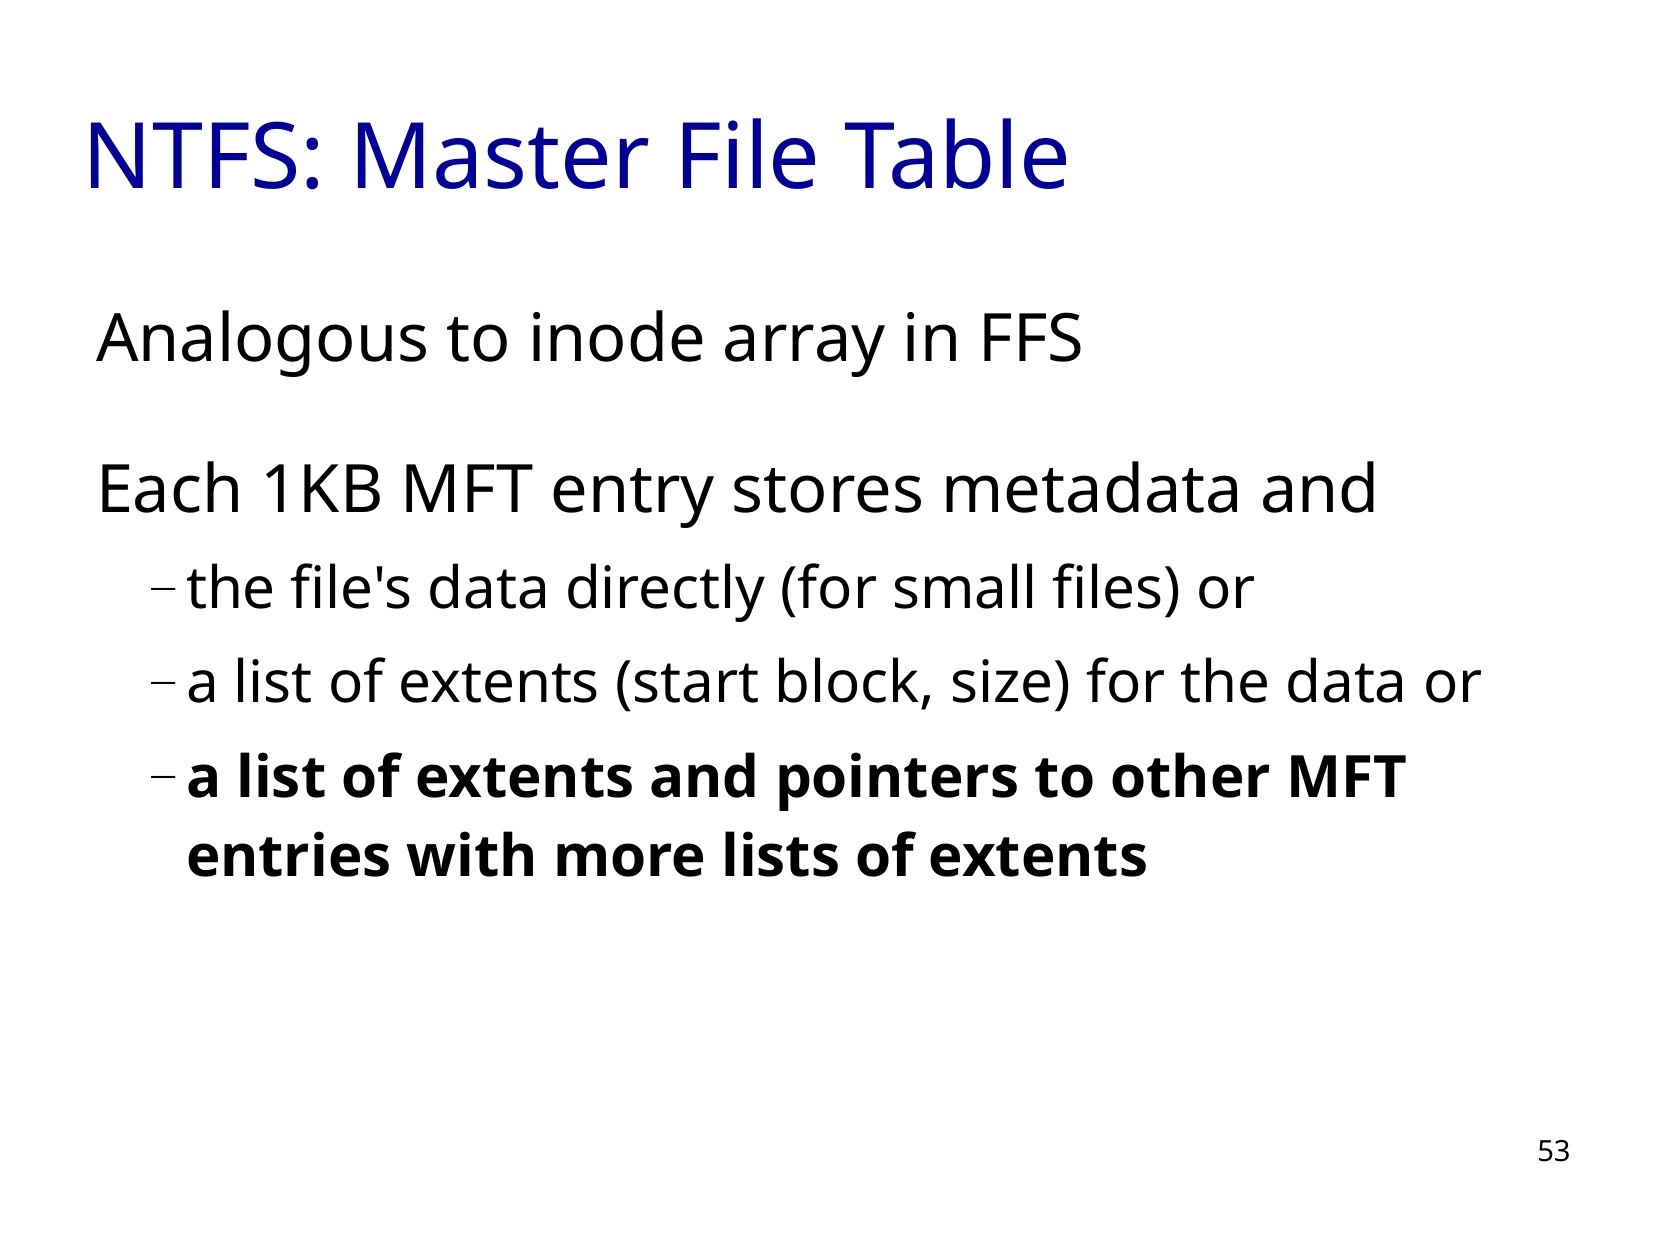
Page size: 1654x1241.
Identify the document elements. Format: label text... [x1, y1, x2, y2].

list Analogous to inode array in FFS Each 1KB MFT entry stores metadata and the file's data directly (for small files) or a list of extents (start block, size) for the data or a list of extents and pointers to other MFT entries with more lists of extents [60, 290, 1571, 1096]
title NTFS: Master File Table [82, 49, 1571, 257]
